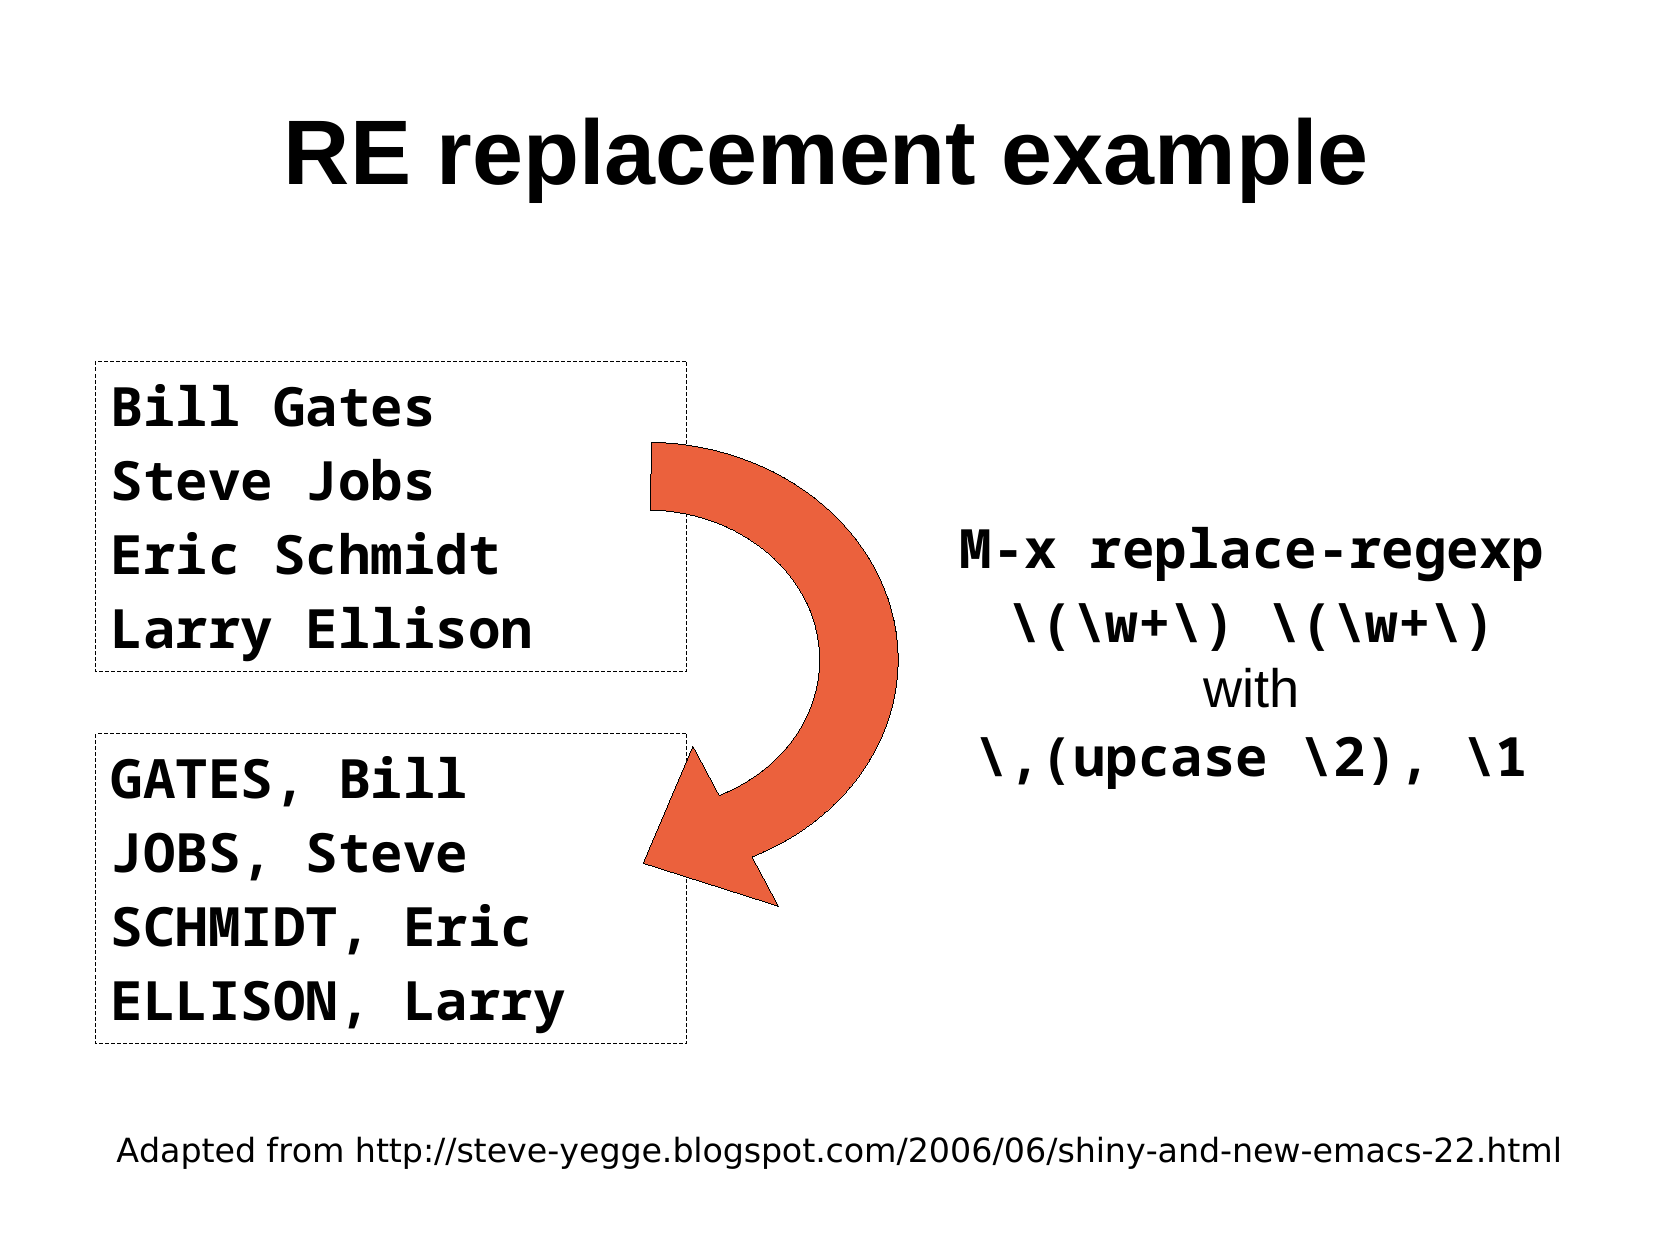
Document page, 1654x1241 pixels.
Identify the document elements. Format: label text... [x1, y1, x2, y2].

text_box GATES, Bill JOBS, Steve SCHMIDT, Eric ELLISON, Larry [95, 733, 687, 987]
text_box [643, 442, 899, 907]
text_box M-x replace-regexp \(\w+\) \(\w+\) with \,(upcase \2), \1 [900, 503, 1604, 810]
title RE replacement example [82, 56, 1571, 250]
text_box Bill Gates Steve Jobs Eric Schmidt Larry Ellison [95, 361, 687, 614]
text_box Adapted from http://steve-yegge.blogspot.com/2006/06/shiny-and-new-emacs-22.html [97, 1124, 1584, 1178]
